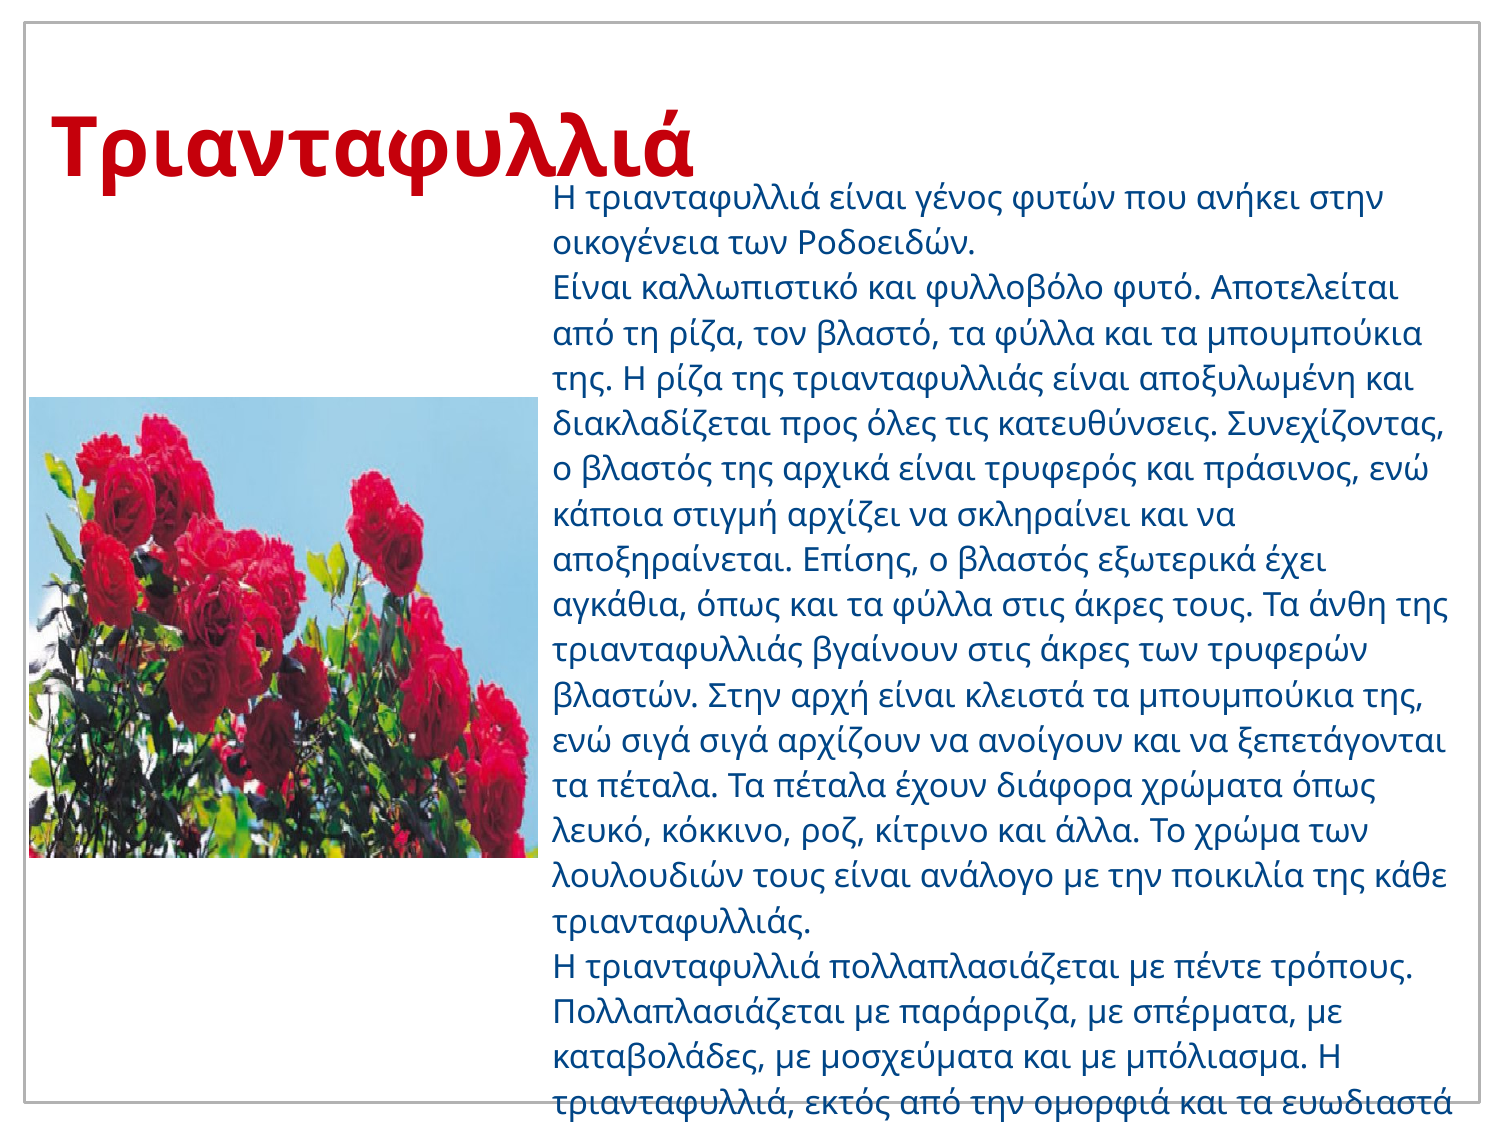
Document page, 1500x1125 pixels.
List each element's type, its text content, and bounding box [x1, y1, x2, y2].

text_box Η τριανταφυλλιά είναι γένος φυτών που ανήκει στην οικογένεια των Ροδοειδών. Είναι καλλωπιστικό και φυλλοβόλο φυτό. Αποτελείται από τη ρίζα, τον βλαστό, τα φύλλα και τα μπουμπούκια της. Η ρίζα της τριανταφυλλιάς είναι αποξυλωμένη και διακλαδίζεται προς όλες τις κατευθύνσεις. Συνεχίζοντας, ο βλαστός της αρχικά είναι τρυφερός και πράσινος, ενώ κάποια στιγμή αρχίζει να σκληραίνει και να αποξηραίνεται. Επίσης, ο βλαστός εξωτερικά έχει αγκάθια, όπως και τα φύλλα στις άκρες τους. Τα άνθη της τριανταφυλλιάς βγαίνουν στις άκρες των τρυφερών βλαστών. Στην αρχή είναι κλειστά τα μπουμπούκια της, ενώ σιγά σιγά αρχίζουν να ανοίγουν και να ξεπετάγονται τα πέταλα. Τα πέταλα έχουν διάφορα χρώματα όπως λευκό, κόκκινο, ροζ, κίτρινο και άλλα. Το χρώμα των λουλουδιών τους είναι ανάλογο με την ποικιλία της κάθε τριανταφυλλιάς. Η τριανταφυλλιά πολλαπλασιάζεται με πέντε τρόπους. Πολλαπλασιάζεται με παράρριζα, με σπέρματα, με καταβολάδες, με μοσχεύματα και με μπόλιασμα. Η τριανταφυλλιά, εκτός από την ομορφιά και τα ευωδιαστά άνθη, παρέχει και αιθέριο αρωματικό λάδι εξαιρετικής ποιότητας, που παίρνουμε από τα ροδοπέταλά της και που χρησιμεύει στην παρασκευή αρωμάτων. Επίσης τα πέταλα των τριαντάφυλλων, κυρίως τα ροζ, μπορούν να γίνουν και γλυκό. [537, 99, 1483, 1125]
title Tριανταφυλλιά [35, 78, 1386, 289]
picture [29, 397, 537, 858]
